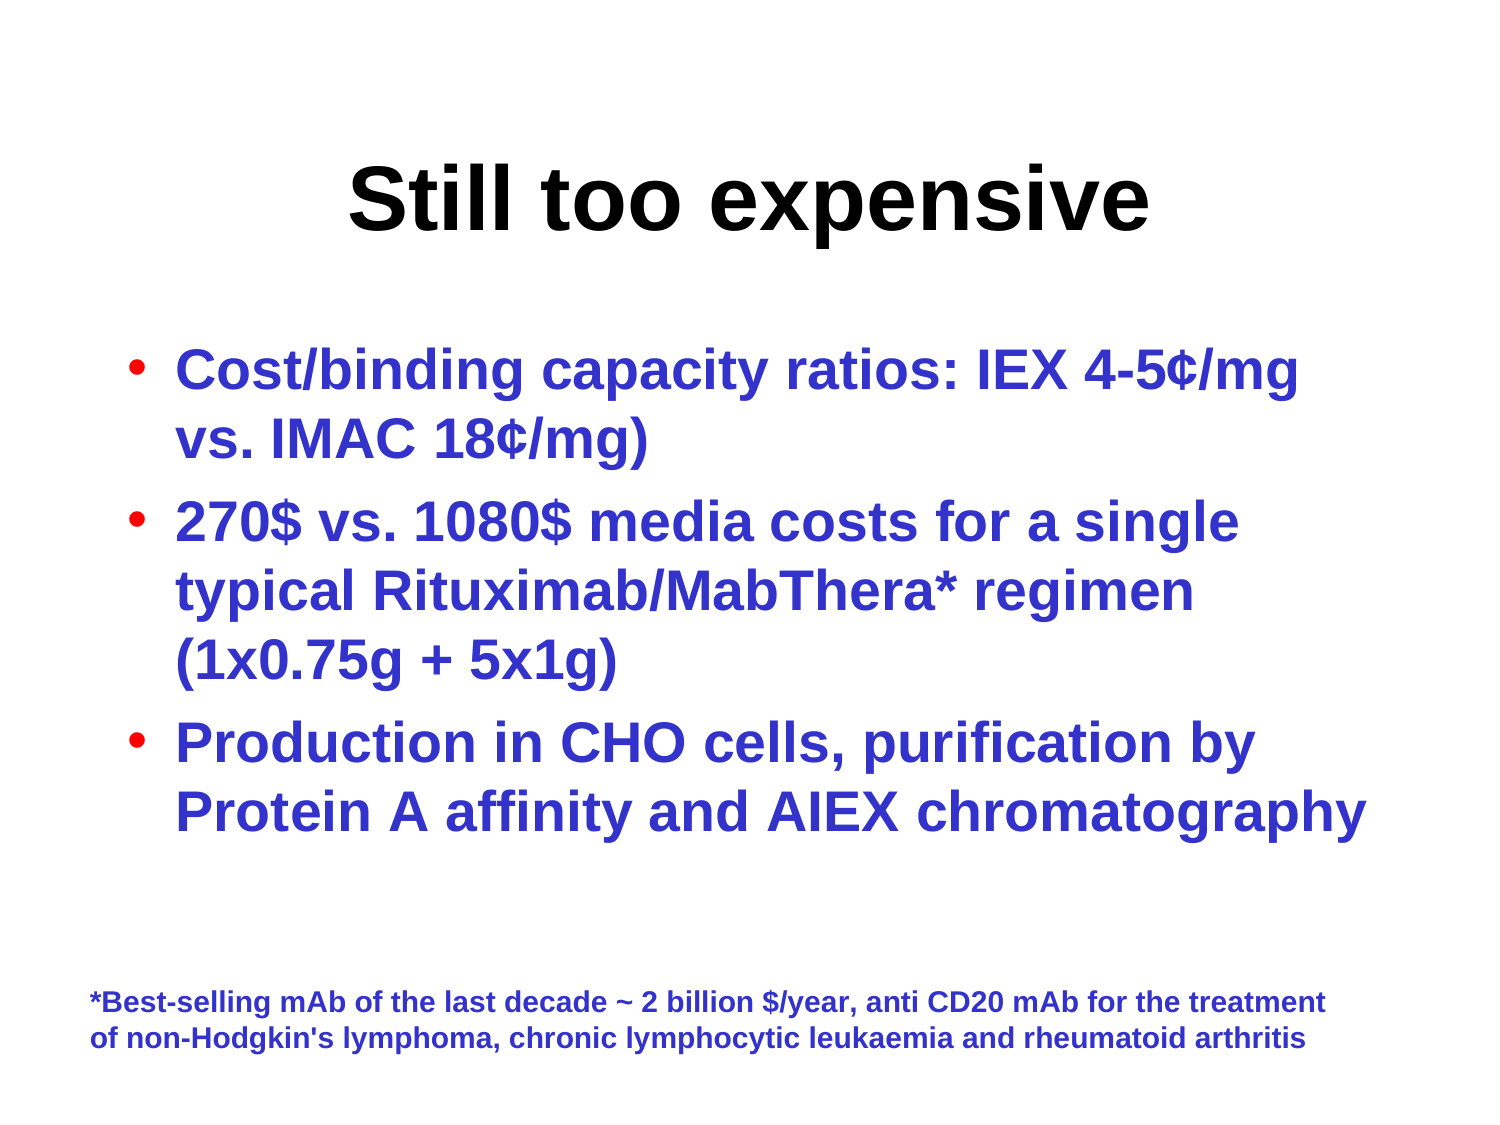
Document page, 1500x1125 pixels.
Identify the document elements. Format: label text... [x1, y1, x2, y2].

title Still too expensive [112, 75, 1388, 312]
list *Best-selling mAb of the last decade ~ 2 billion $/year, anti CD20 mAb for the treatment of non-Hodgkin's lymphoma, chronic lymphocytic leukaemia and rheumatoid arthritis [75, 975, 1351, 1088]
list Cost/binding capacity ratios: IEX 4-5¢/mg vs. IMAC 18¢/mg) 270$ vs. 1080$ media costs for a single typical Rituximab/MabThera* regimen (1x0.75g + 5x1g) Production in CHO cells, purification by Protein A affinity and AIEX chromatography [112, 324, 1388, 901]
